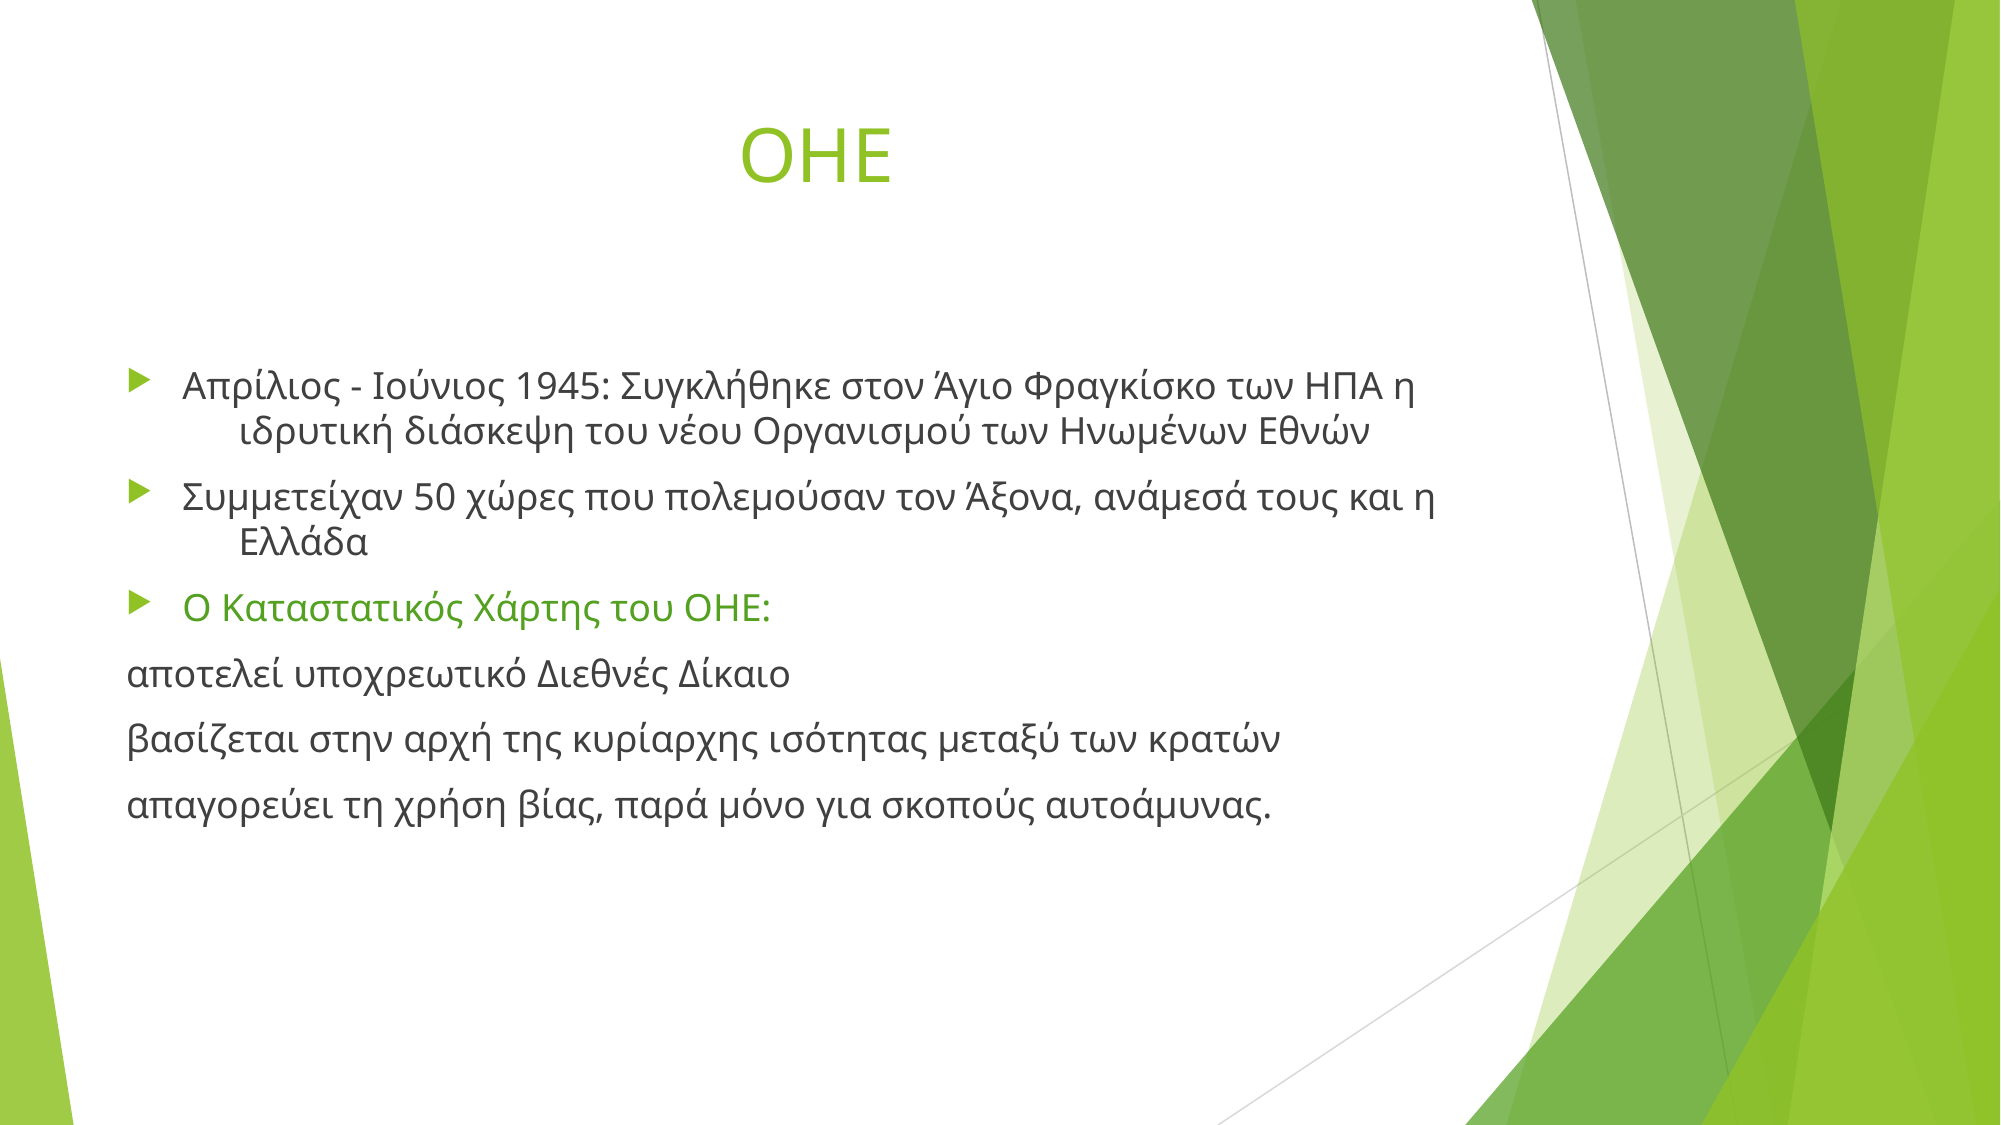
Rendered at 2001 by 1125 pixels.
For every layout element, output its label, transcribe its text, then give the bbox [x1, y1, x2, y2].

title ΟΗΕ [111, 99, 1522, 317]
list Απρίλιος - Ιούνιος 1945: Συγκλήθηκε στον Άγιο Φραγκίσκο των ΗΠΑ η ιδρυτική διάσκεψη του νέου Οργανισμού των Ηνωμένων Εθνών Συμμετείχαν 50 χώρες που πολεμούσαν τον Άξονα, ανάμεσά τους και η Ελλάδα Ο Καταστατικός Χάρτης του ΟΗΕ: αποτελεί υποχρεωτικό Διεθνές Δίκαιο βασίζεται στην αρχή της κυρίαρχης ισότητας μεταξύ των κρατών απαγορεύει τη χρήση βίας, παρά μόνο για σκοπούς αυτοάμυνας. [111, 354, 1522, 992]
